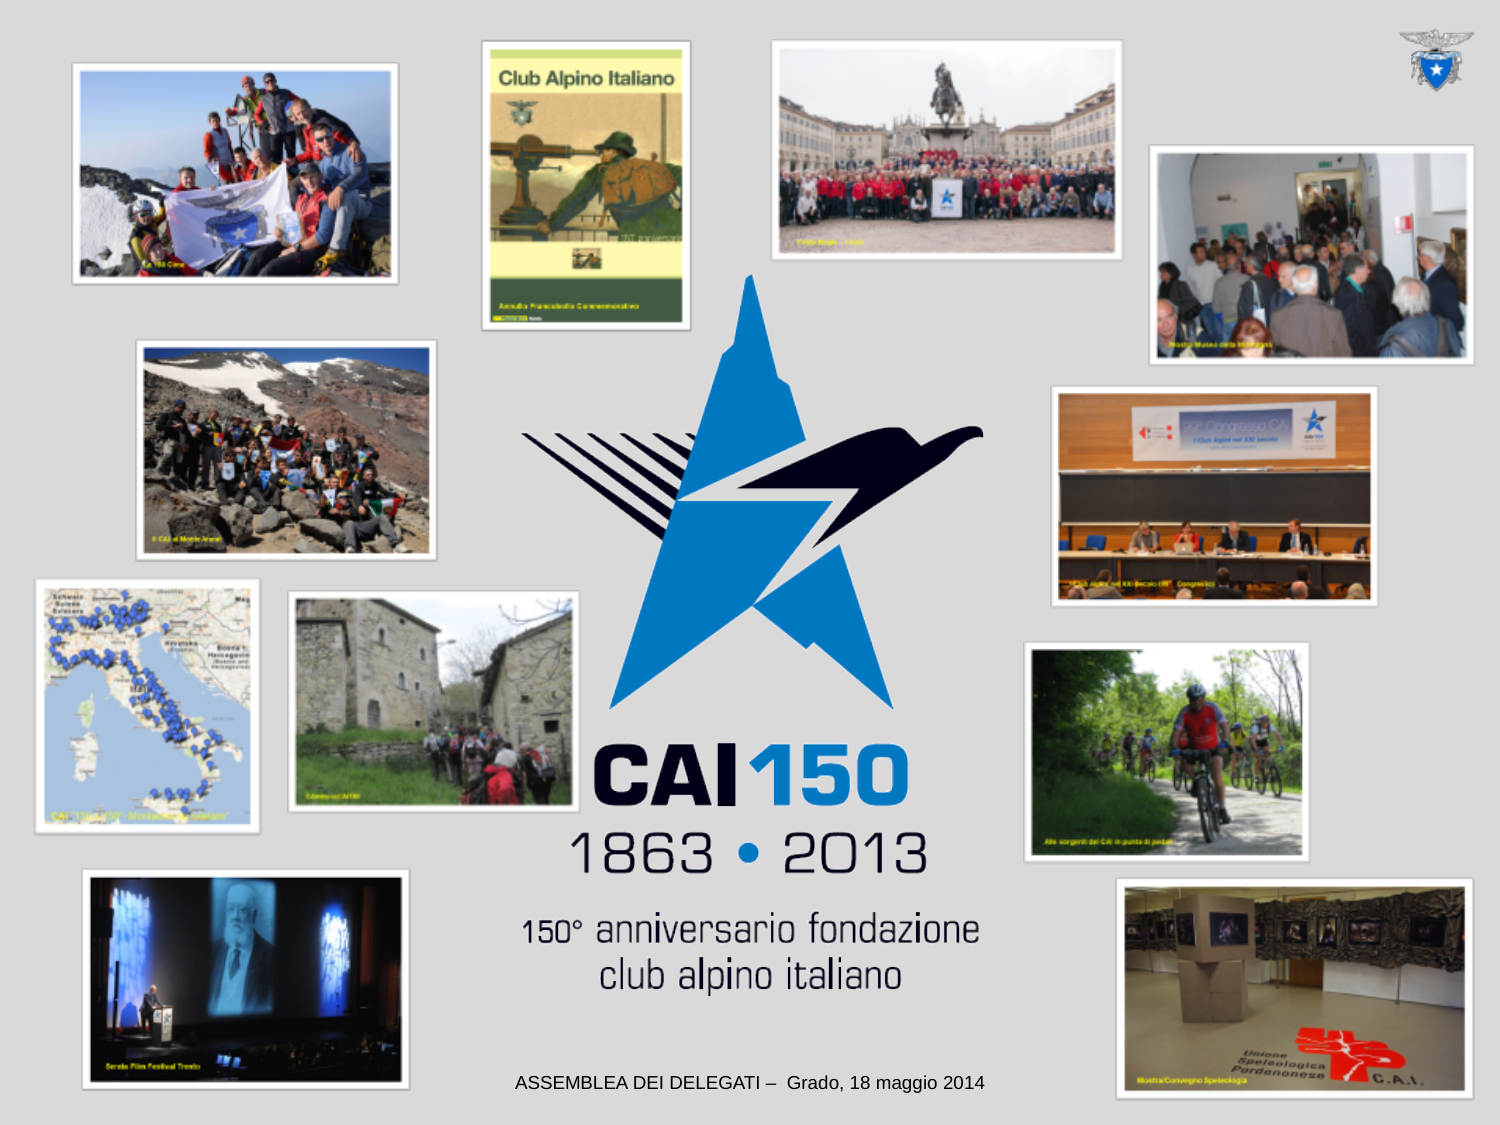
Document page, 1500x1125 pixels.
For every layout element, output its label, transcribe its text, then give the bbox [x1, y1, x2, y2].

picture [1049, 384, 1380, 609]
picture [134, 338, 439, 563]
picture [1147, 143, 1477, 368]
picture [1114, 876, 1476, 1102]
picture [70, 61, 401, 287]
picture [286, 38, 1312, 1034]
picture [80, 867, 412, 1092]
picture [32, 576, 263, 837]
picture [1396, 26, 1478, 98]
text_box ASSEMBLEA DEI DELEGATI – Grado, 18 maggio 2014 [262, 1062, 1114, 1101]
